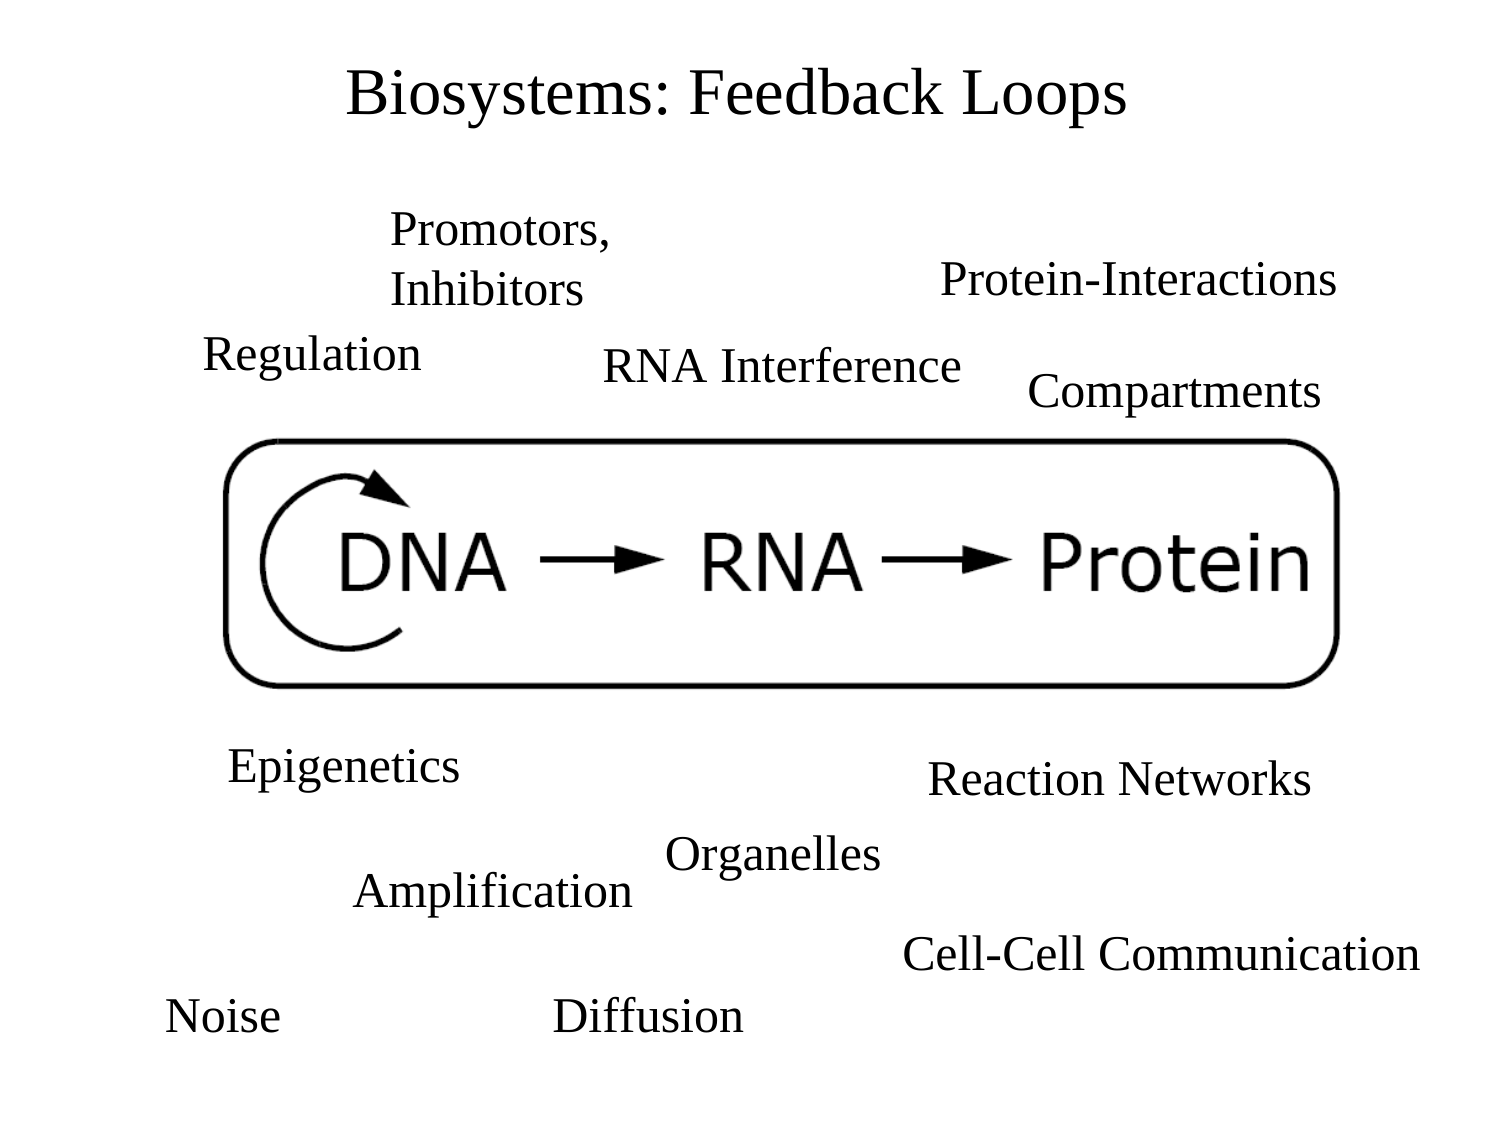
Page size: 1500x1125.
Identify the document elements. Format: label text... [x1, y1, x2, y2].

picture [212, 424, 1352, 700]
text_box Reaction Networks [912, 737, 1328, 813]
text_box Regulation [187, 312, 437, 388]
text_box Amplification [337, 849, 649, 926]
text_box Compartments [1012, 349, 1338, 426]
title Biosystems: Feedback Loops [99, 0, 1375, 175]
text_box Diffusion [537, 974, 760, 1051]
text_box Promotors, Inhibitors [374, 187, 626, 323]
text_box RNA Interference [587, 324, 978, 401]
text_box Cell-Cell Communication [887, 912, 1437, 988]
text_box Organelles [649, 812, 897, 888]
text_box Noise [149, 974, 297, 1051]
text_box Protein-Interactions [924, 237, 1353, 313]
text_box Epigenetics [212, 724, 476, 801]
